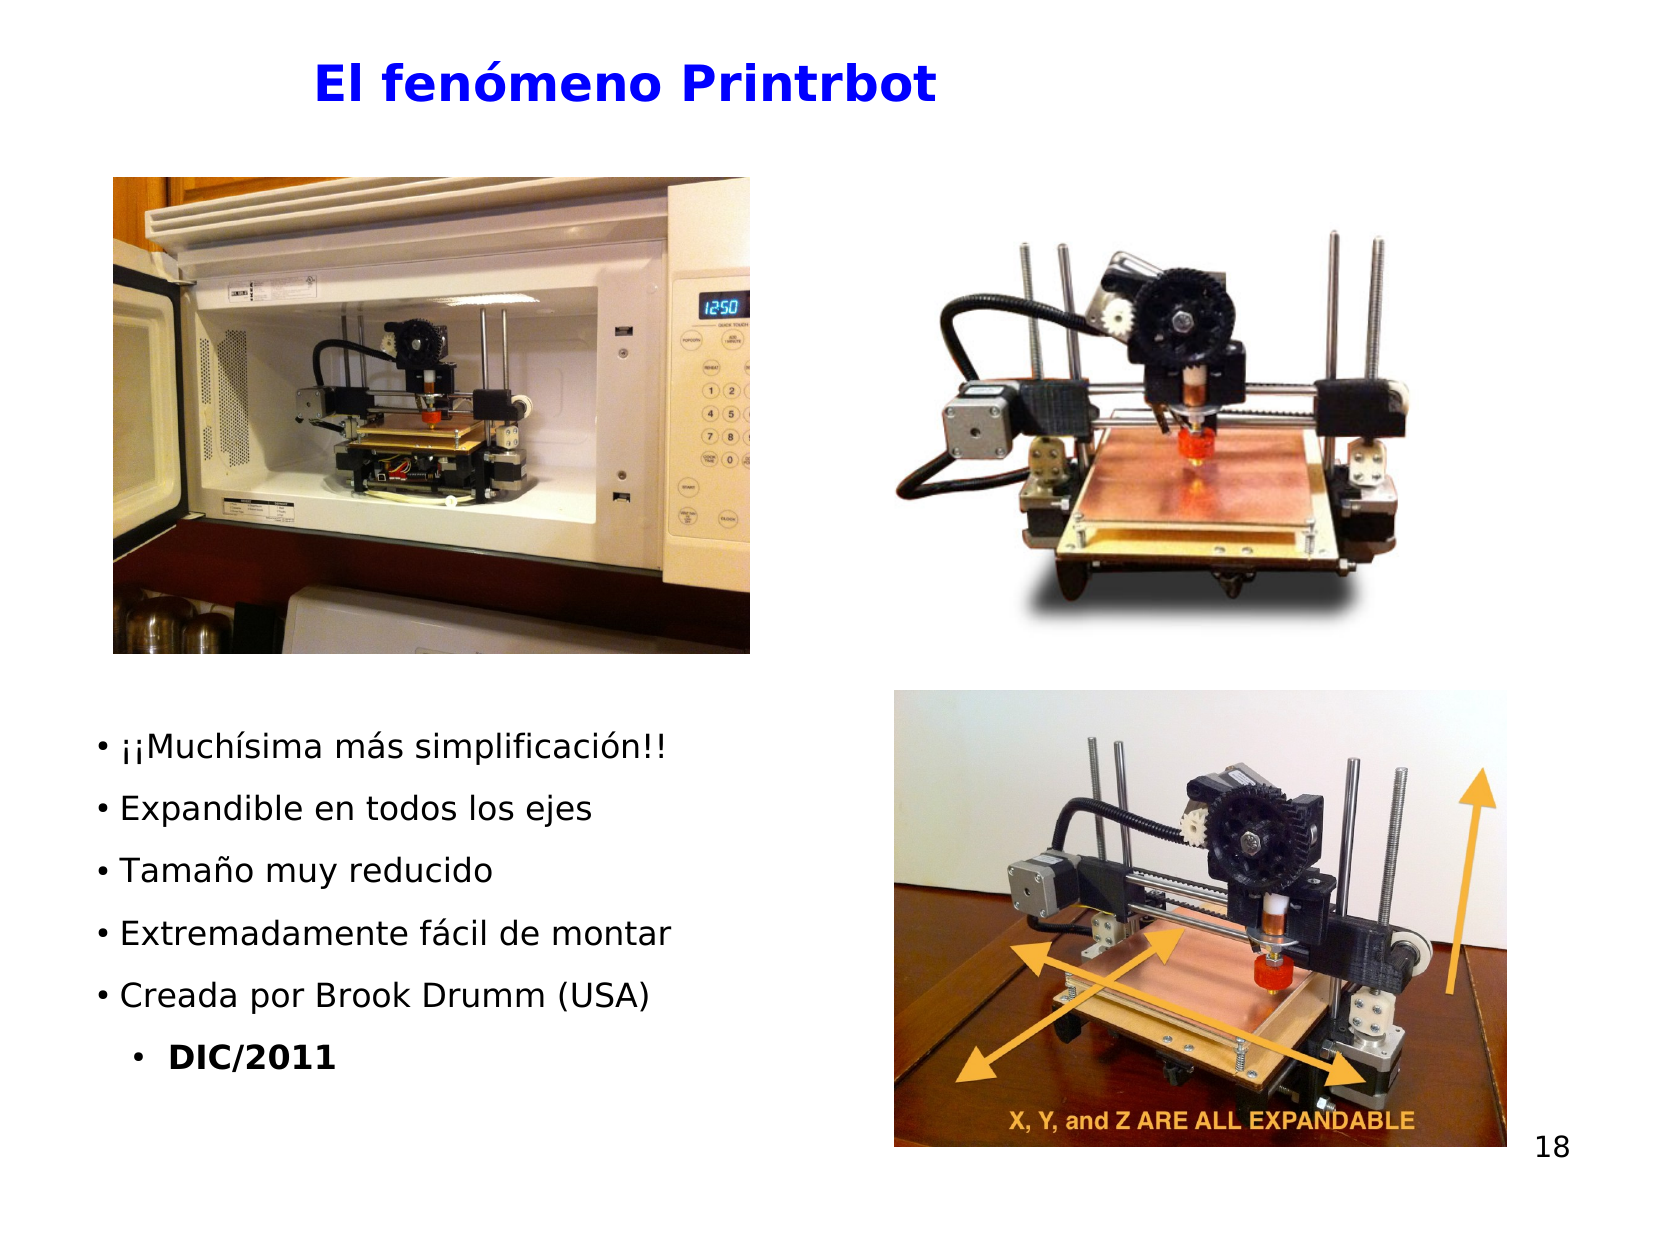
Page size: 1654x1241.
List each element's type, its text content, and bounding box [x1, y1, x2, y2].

picture [113, 177, 750, 654]
picture [894, 690, 1507, 1147]
text_box ¡¡Muchísima más simplificación!! Expandible en todos los ejes Tamaño muy reducido Extremadamente fácil de montar Creada por Brook Drumm (USA) DIC/2011 [82, 720, 1107, 1085]
picture [885, 222, 1503, 683]
text_box El fenómeno Printrbot [298, 47, 953, 121]
